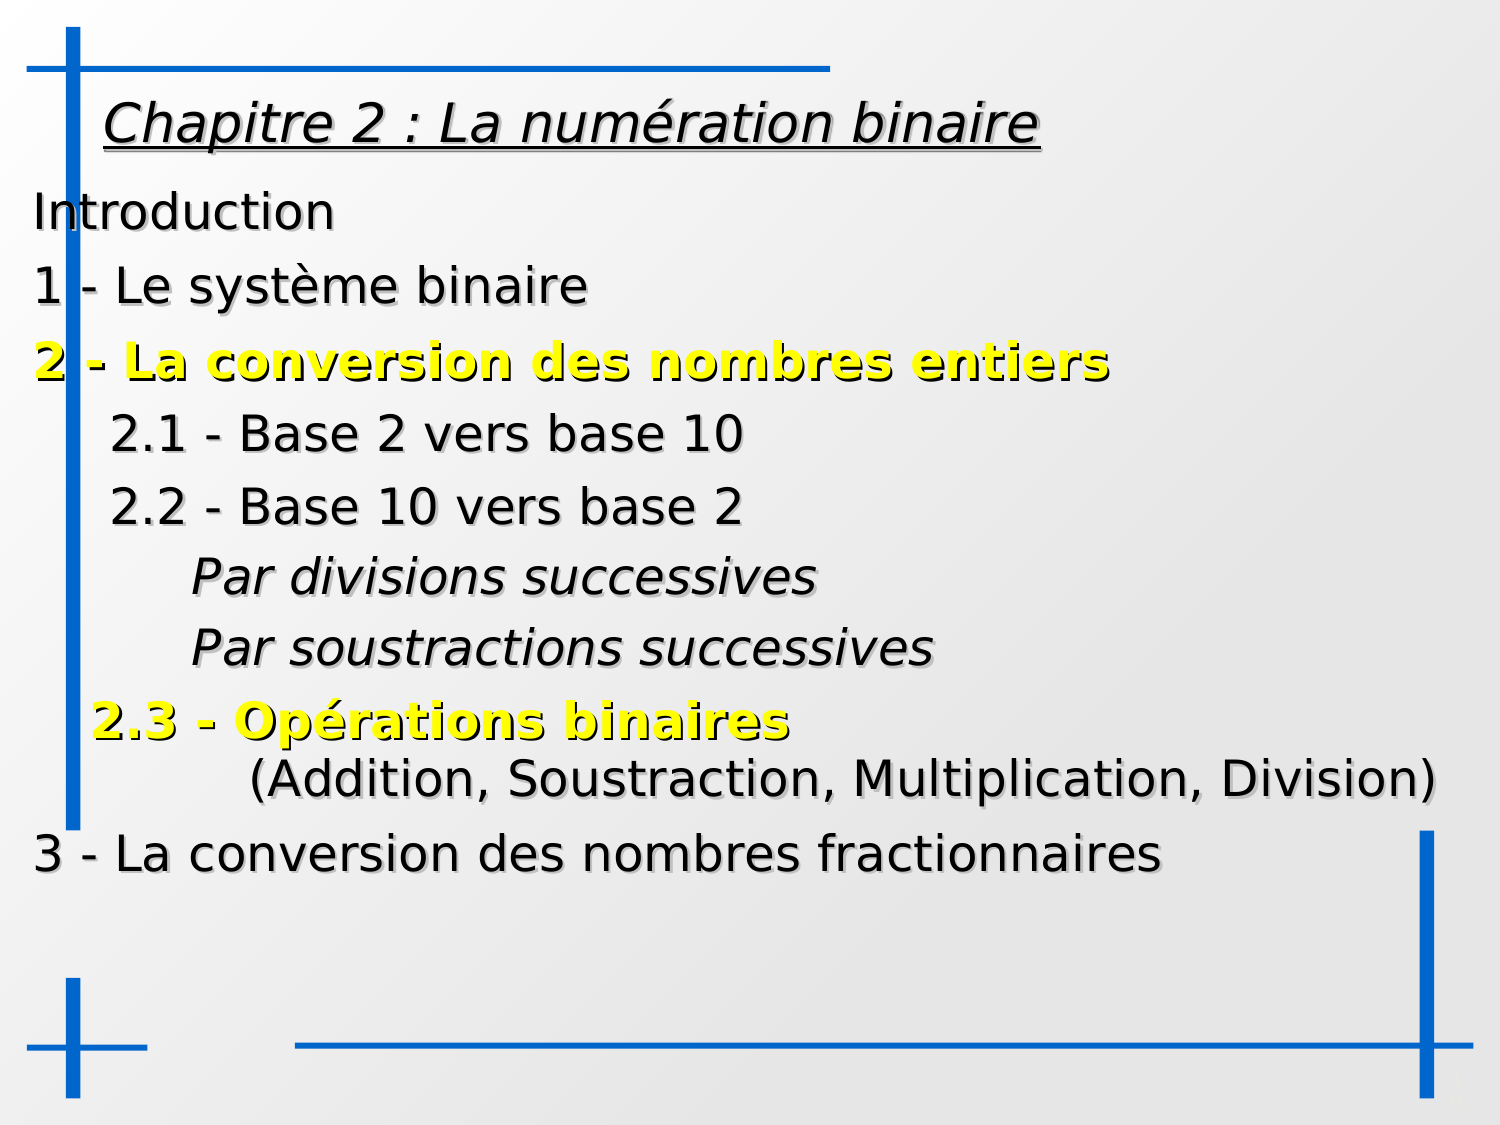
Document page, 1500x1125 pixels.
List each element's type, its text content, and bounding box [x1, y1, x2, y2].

list Introduction 1 - Le système binaire 2 - La conversion des nombres entiers 2.1 - Base 2 vers base 10 2.2 - Base 10 vers base 2 Par divisions successives Par soustractions successives 2.3 - Opérations binaires (Addition, Soustraction, Multiplication, Division) 3 - La conversion des nombres fractionnaires [0, 174, 1500, 1029]
title Chapitre 2 : La numération binaire [88, 49, 1500, 163]
